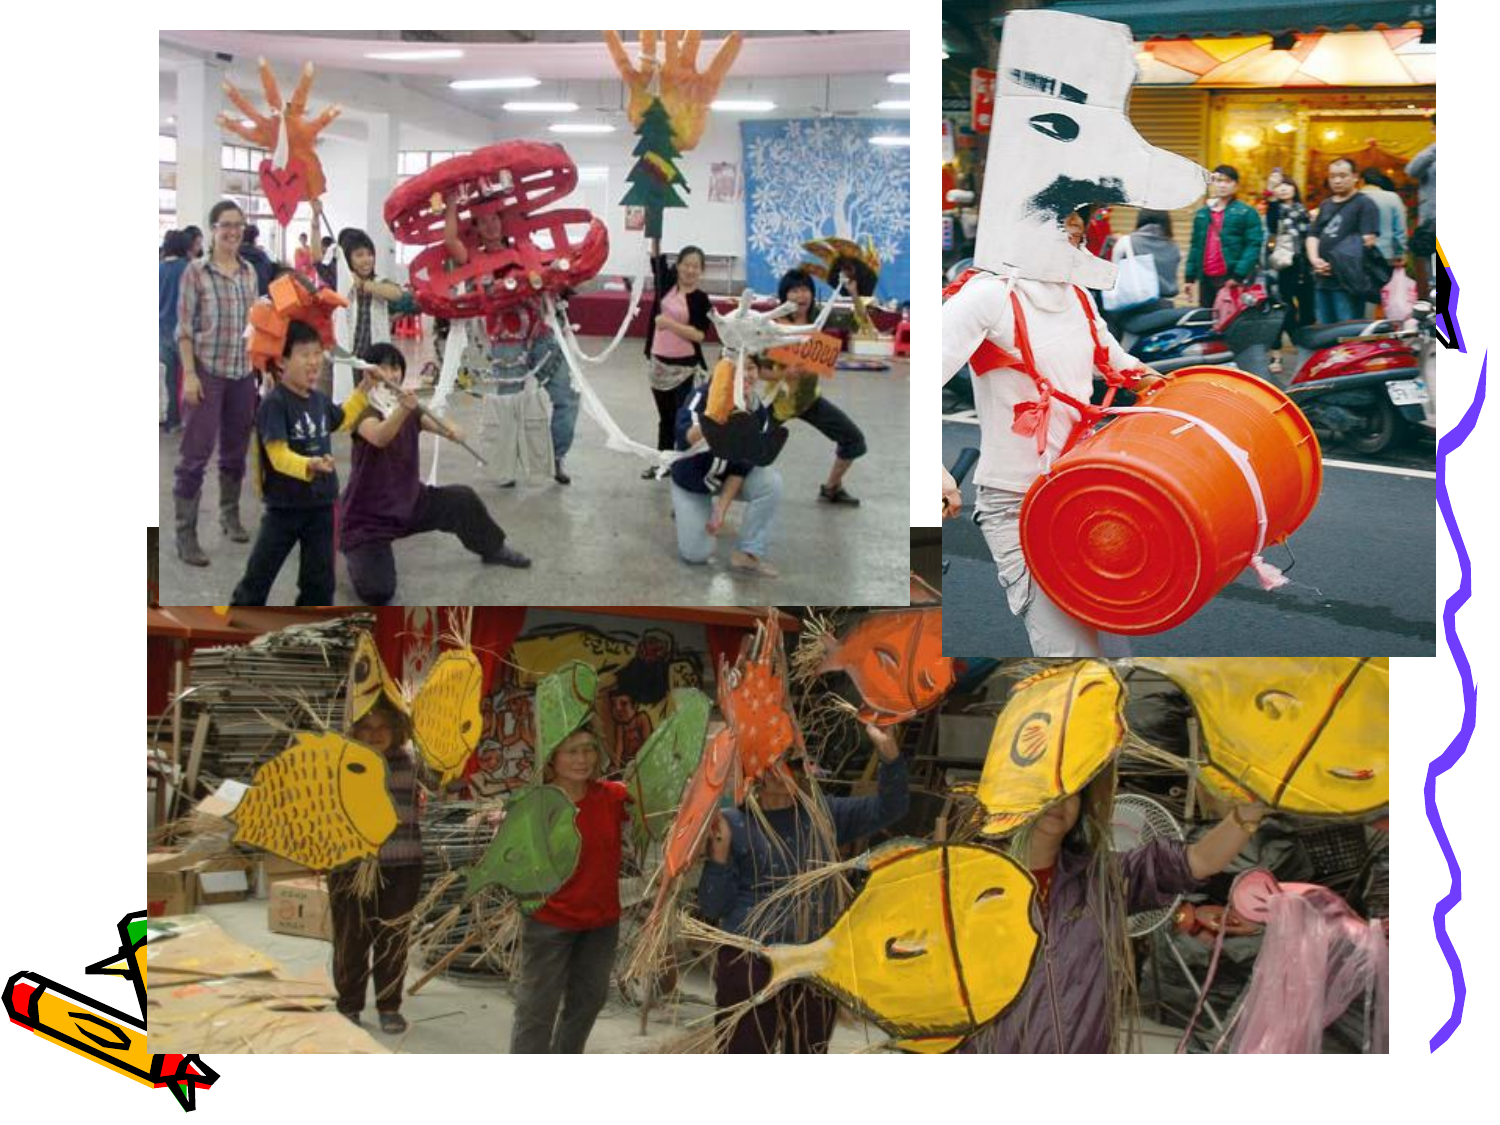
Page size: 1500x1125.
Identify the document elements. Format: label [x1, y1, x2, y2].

picture [147, 0, 1436, 1054]
